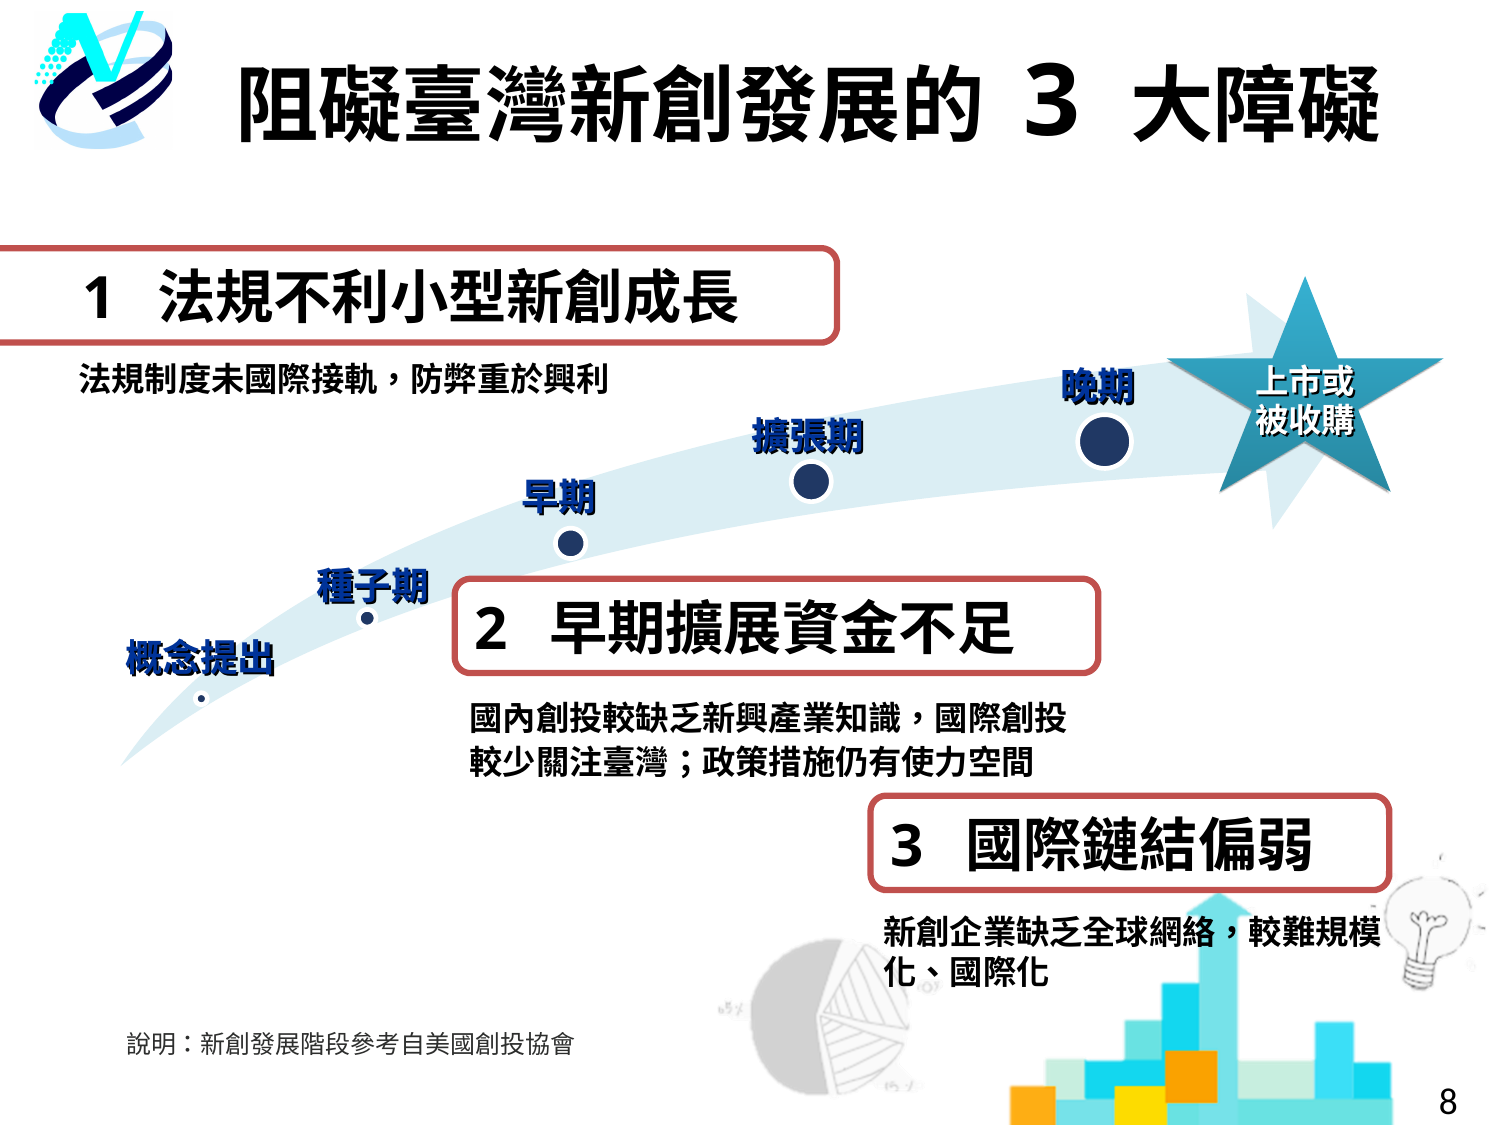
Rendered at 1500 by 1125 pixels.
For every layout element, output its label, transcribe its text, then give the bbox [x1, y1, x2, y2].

text_box 晚期 [1045, 355, 1152, 416]
text_box [120, 687, 239, 767]
text_box 種子期 [301, 554, 446, 616]
text_box 擴張期 [736, 404, 881, 466]
text_box 概念提出 [110, 626, 293, 687]
text_box 國際鏈結偏弱 [870, 795, 1390, 891]
title 阻礙臺灣新創發展的 3 大障礙 [161, 0, 1455, 179]
text_box [1423, 1069, 1500, 1125]
text_box 早期擴展資金不足 [454, 578, 1099, 674]
text_box 法規不利小型新創成長 [0, 248, 838, 343]
text_box [390, 361, 1251, 599]
text_box 早期 [506, 465, 636, 526]
text_box [263, 601, 397, 660]
text_box [1201, 293, 1286, 358]
text_box 說明：新創發展階段參考自美國創投協會 [36, 1025, 1023, 1067]
text_box 國內創投較缺乏新興產業知識，國際創投較少關注臺灣；政策措施仍有使力空間 [455, 686, 1108, 789]
text_box [1255, 442, 1326, 530]
text_box 法規制度未國際接軌，防弊重於興利 [64, 347, 626, 406]
text_box 新創企業缺乏全球網絡，較難規模化、國際化 [868, 904, 1424, 998]
text_box 上市或 被收購 [1166, 276, 1444, 492]
